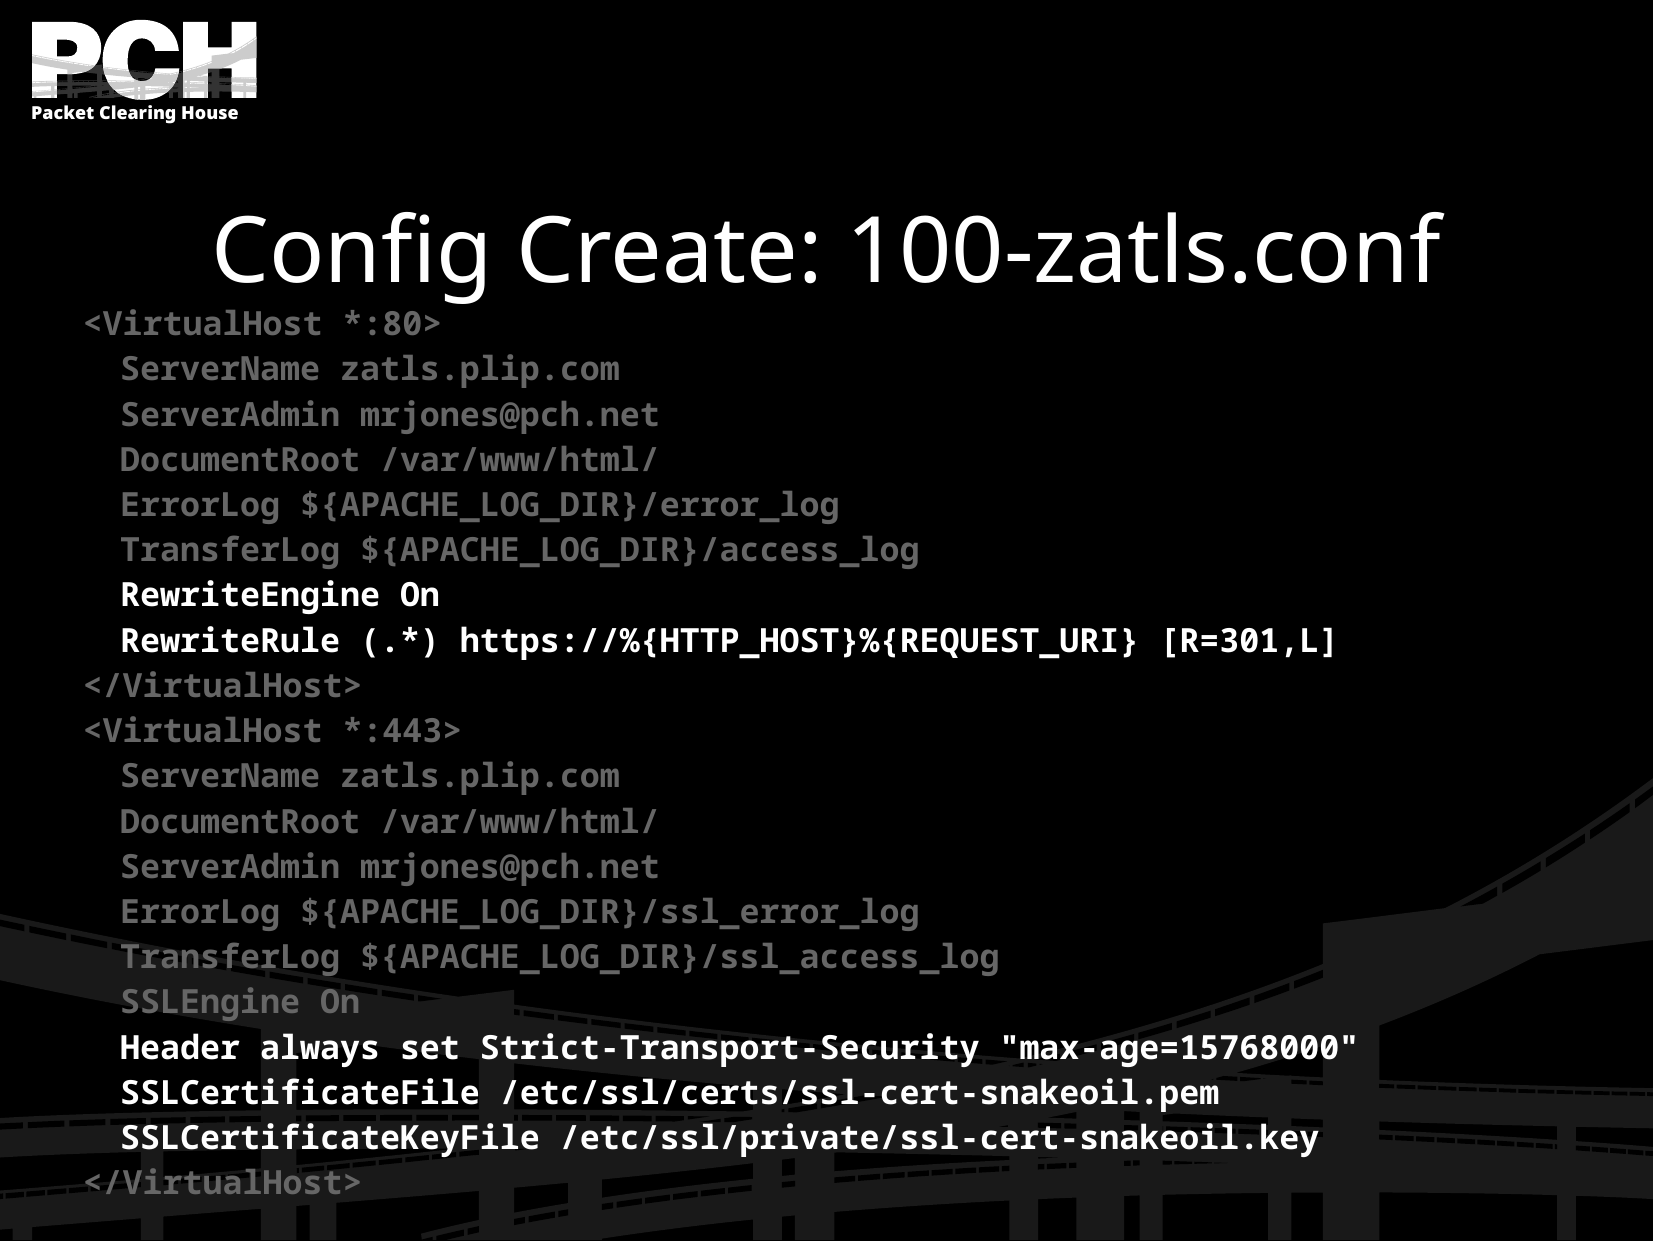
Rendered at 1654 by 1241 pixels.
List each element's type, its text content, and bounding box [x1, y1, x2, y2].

list <VirtualHost *:80> ServerName zatls.plip.com ServerAdmin mrjones@pch.net DocumentRoot /var/www/html/ ErrorLog ${APACHE_LOG_DIR}/error_log TransferLog ${APACHE_LOG_DIR}/access_log RewriteEngine On RewriteRule (.*) https://%{HTTP_HOST}%{REQUEST_URI} [R=301,L] </VirtualHost> <VirtualHost *:443> ServerName zatls.plip.com DocumentRoot /var/www/html/ ServerAdmin mrjones@pch.net ErrorLog ${APACHE_LOG_DIR}/ssl_error_log TransferLog ${APACHE_LOG_DIR}/ssl_access_log SSLEngine On Header always set Strict-Transport-Security "max-age=15768000" SSLCertificateFile /etc/ssl/certs/ssl-cert-snakeoil.pem SSLCertificateKeyFile /etc/ssl/private/ssl-cert-snakeoil.key </VirtualHost> [82, 300, 1636, 1216]
title Config Create: 100-zatls.conf [0, 143, 1653, 352]
